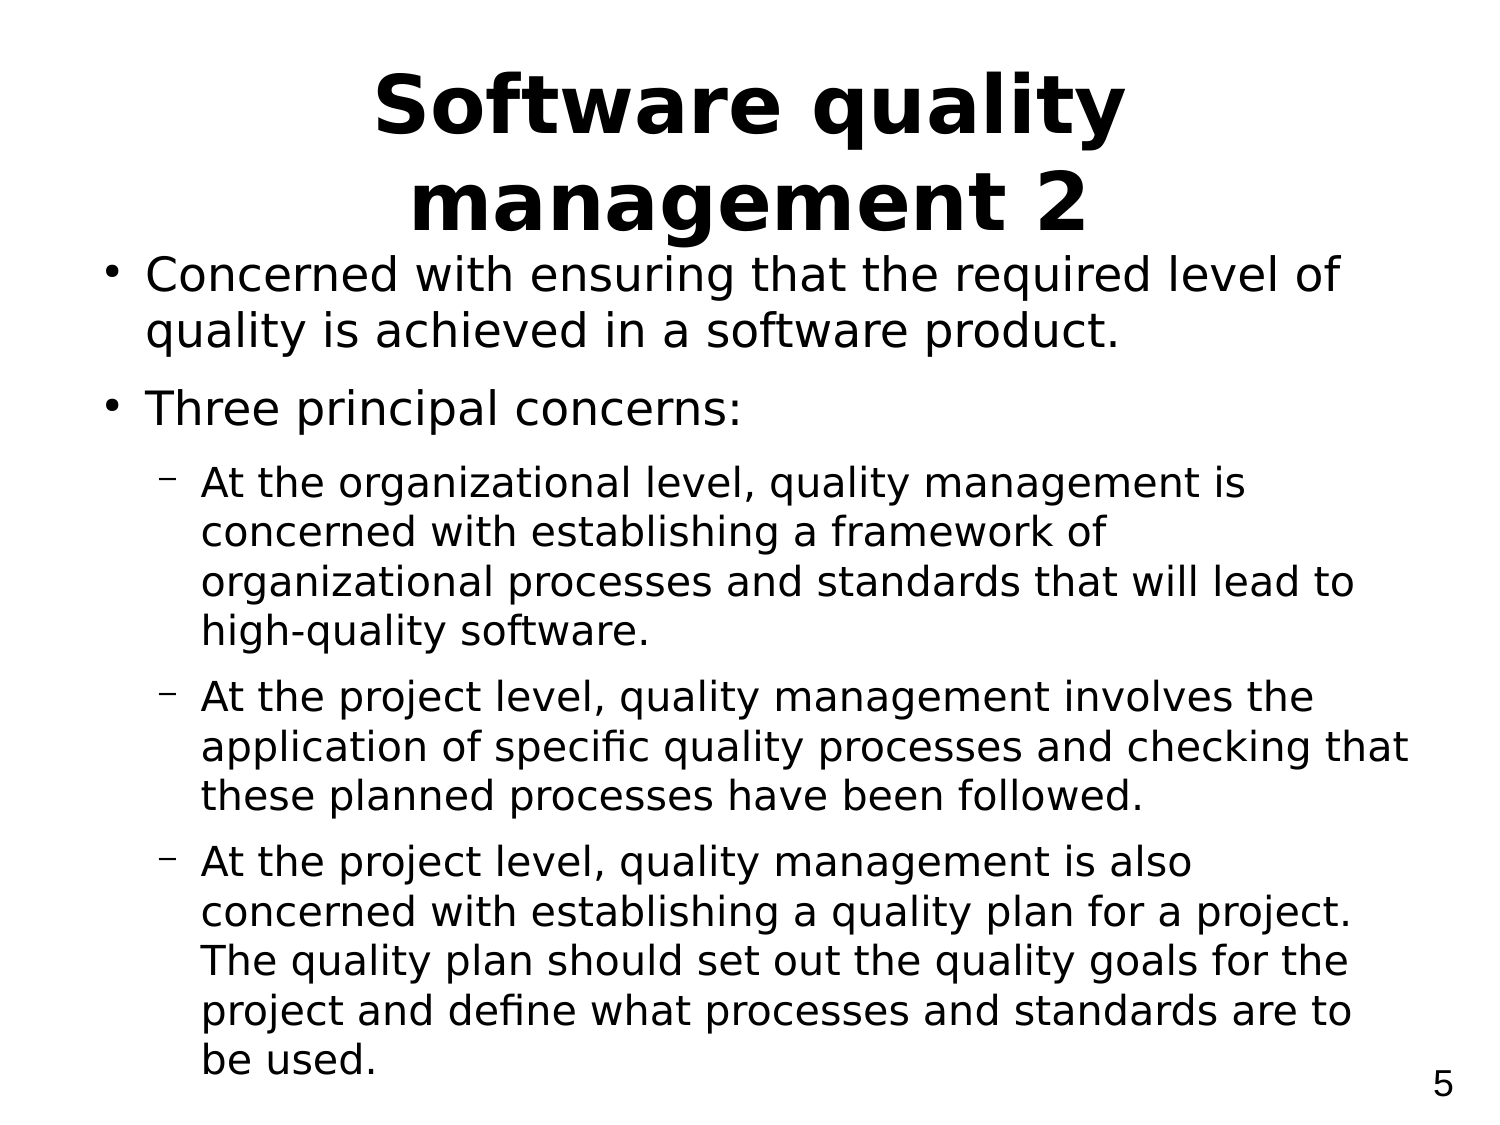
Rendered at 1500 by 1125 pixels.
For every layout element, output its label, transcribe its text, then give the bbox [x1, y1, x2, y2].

title Software quality management 2 [75, 44, 1425, 177]
list Concerned with ensuring that the required level of quality is achieved in a software product. Three principal concerns: At the organizational level, quality management is concerned with establishing a framework of organizational processes and standards that will lead to high-quality software. At the project level, quality management involves the application of specific quality processes and checking that these planned processes have been followed. At the project level, quality management is also concerned with establishing a quality plan for a project. The quality plan should set out the quality goals for the project and define what processes and standards are to be used. [75, 236, 1425, 1093]
